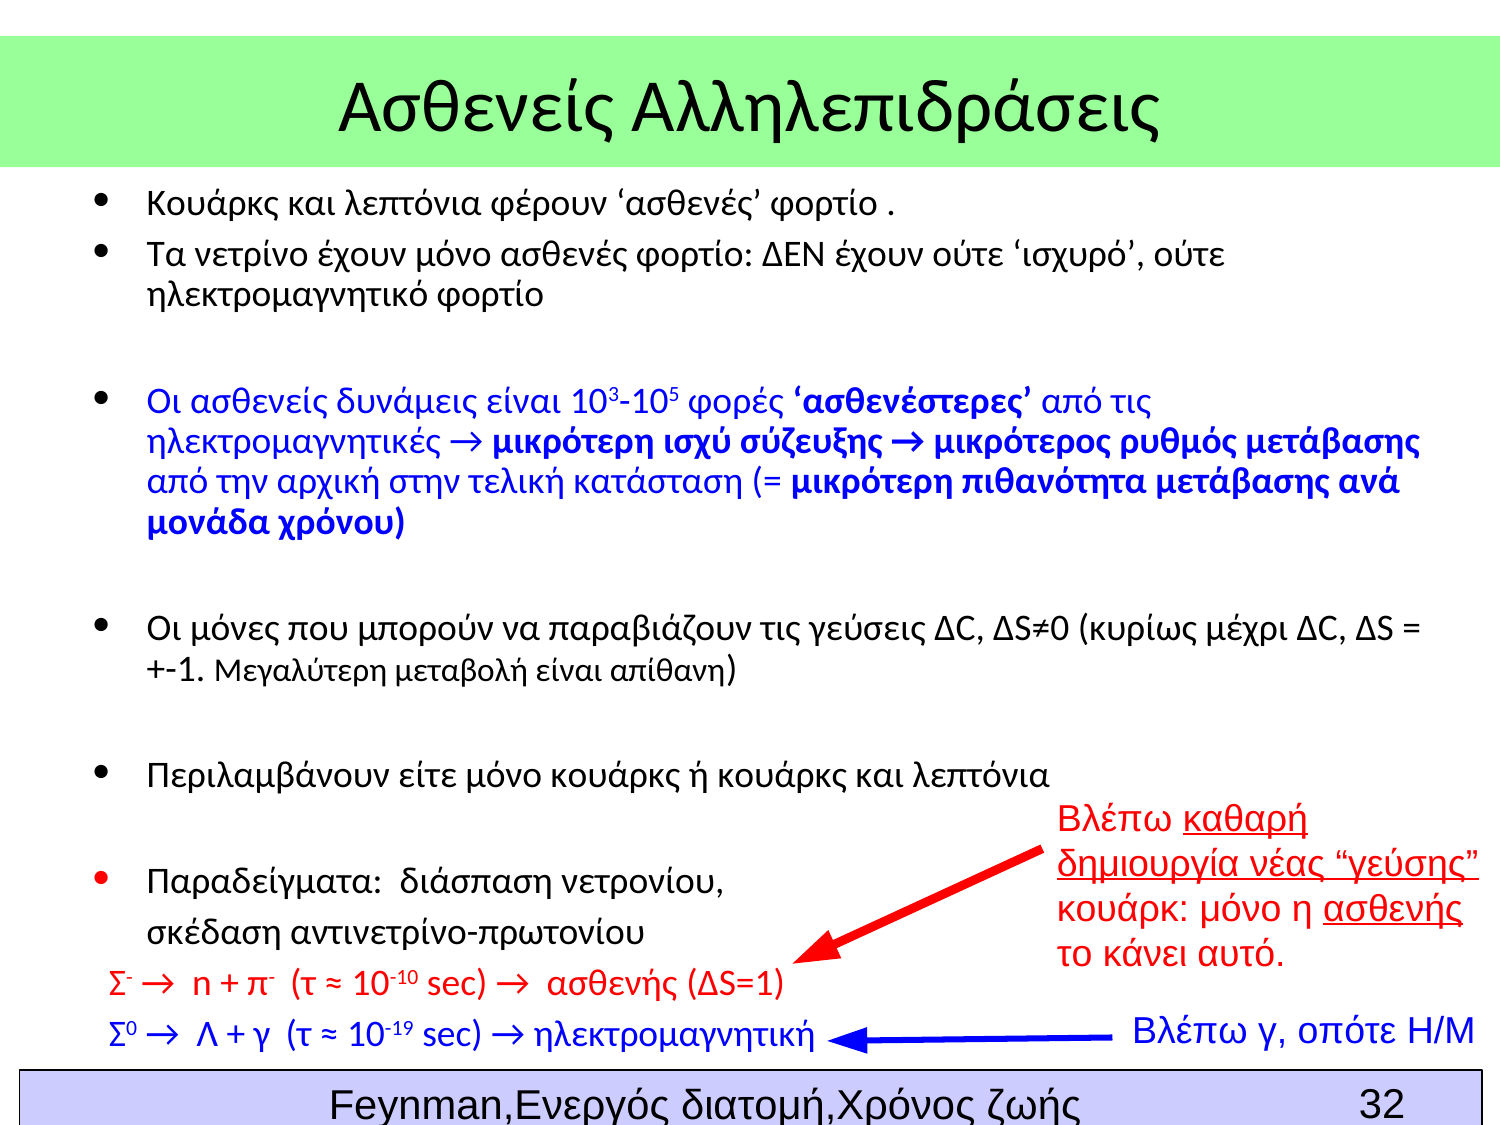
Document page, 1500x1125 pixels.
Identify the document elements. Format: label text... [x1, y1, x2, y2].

text_box Βλέπω γ, οπότε Η/Μ [1117, 1026, 1493, 1104]
text_box Ασθενείς Αλληλεπιδράσεις [0, 35, 1500, 168]
text_box Κουάρκς και λεπτόνια φέρουν ‘ασθενές’ φορτίο . Τα νετρίνο έχουν μόνο ασθενές φορτίο: ΔΕΝ έχουν ούτε ‘ισχυρό’, ούτε ηλεκτρομαγνητικό φορτίο Οι ασθενείς δυνάμεις είναι 103-105 φορές ‘ασθενέστερες’ από τις ηλεκτρομαγνητικές → μικρότερη ισχύ σύζευξης → μικρότερος ρυθμός μετάβασης από την αρχική στην τελική κατάσταση (= μικρότερη πιθανότητα μετάβασης ανά μονάδα χρόνου) Οι μόνες που μπορούν να παραβιάζουν τις γεύσεις ΔC, ΔS≠0 (κυρίως μέχρι ΔC, ΔS = +-1. Μεγαλύτερη μεταβολή είναι απίθανη) Περιλαμβάνουν είτε μόνο κουάρκς ή κουάρκς και λεπτόνια Παραδείγματα: διάσπαση νετρονίου, σκέδαση αντινετρίνο-πρωτονίου Σ- → n + π- (τ ≈ 10-10 sec) → ασθενής (ΔS=1) Σ0 → Λ + γ (τ ≈ 10-19 sec) → ηλεκτρομαγνητική [76, 175, 1464, 928]
text_box Βλέπω καθαρή δημιουργία νέας “γεύσης” κουάρκ: μόνο η ασθενής το κάνει αυτό. [1042, 786, 1500, 1026]
